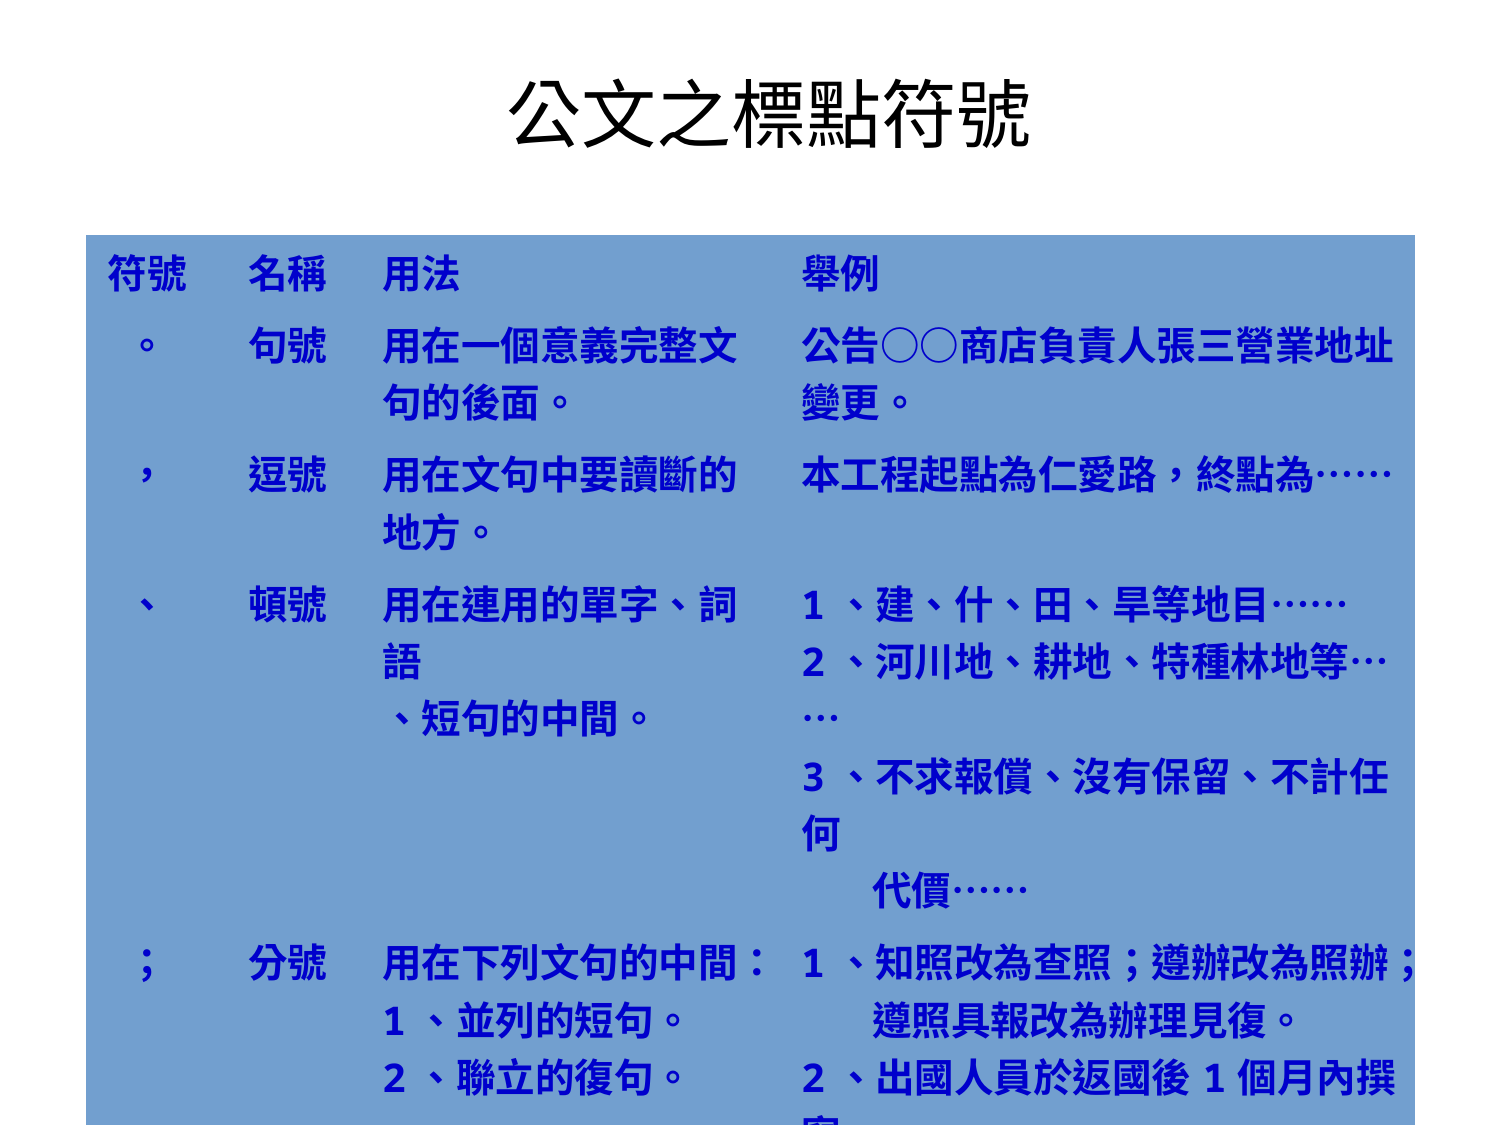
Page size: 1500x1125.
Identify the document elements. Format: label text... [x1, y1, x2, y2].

title 公文之標點符號 [171, 0, 1366, 225]
table_header 名稱 [208, 235, 368, 307]
table_cell 分號 [208, 925, 368, 1125]
table_header 舉例 [787, 235, 1415, 307]
table_cell 1、知照改為查照；遵辦改為照辦； 遵照具報改為辦理見復。 2、出國人員於返國後1個月內撰寫 報告，向○○部報備；否則限制 申請出國。 [787, 925, 1415, 1125]
table_cell 用在一個意義完整文句的後面。 [368, 307, 787, 437]
table_cell 本工程起點為仁愛路，終點為…… [787, 437, 1415, 566]
table_cell 、 [86, 566, 208, 925]
table_cell 。 [86, 307, 208, 437]
table_cell ； [86, 925, 208, 1125]
table_cell ， [86, 437, 208, 566]
table_cell 用在文句中要讀斷的地方。 [368, 437, 787, 566]
table_cell 1、建、什、田、旱等地目…… 2、河川地、耕地、特種林地等…… 3、不求報償、沒有保留、不計任何 代價…… [787, 566, 1415, 925]
table_cell 用在下列文句的中間： 1、並列的短句。 2、聯立的復句。 [368, 925, 787, 1125]
table_header 用法 [368, 235, 787, 307]
table_cell 逗號 [208, 437, 368, 566]
table_cell 句號 [208, 307, 368, 437]
table_cell 用在連用的單字、詞語 、短句的中間。 [368, 566, 787, 925]
table_cell 頓號 [208, 566, 368, 925]
text_box [1415, 1025, 1426, 1101]
table_cell 公告○○商店負責人張三營業地址 變更。 [787, 307, 1415, 437]
table_header 符號 [86, 235, 208, 307]
